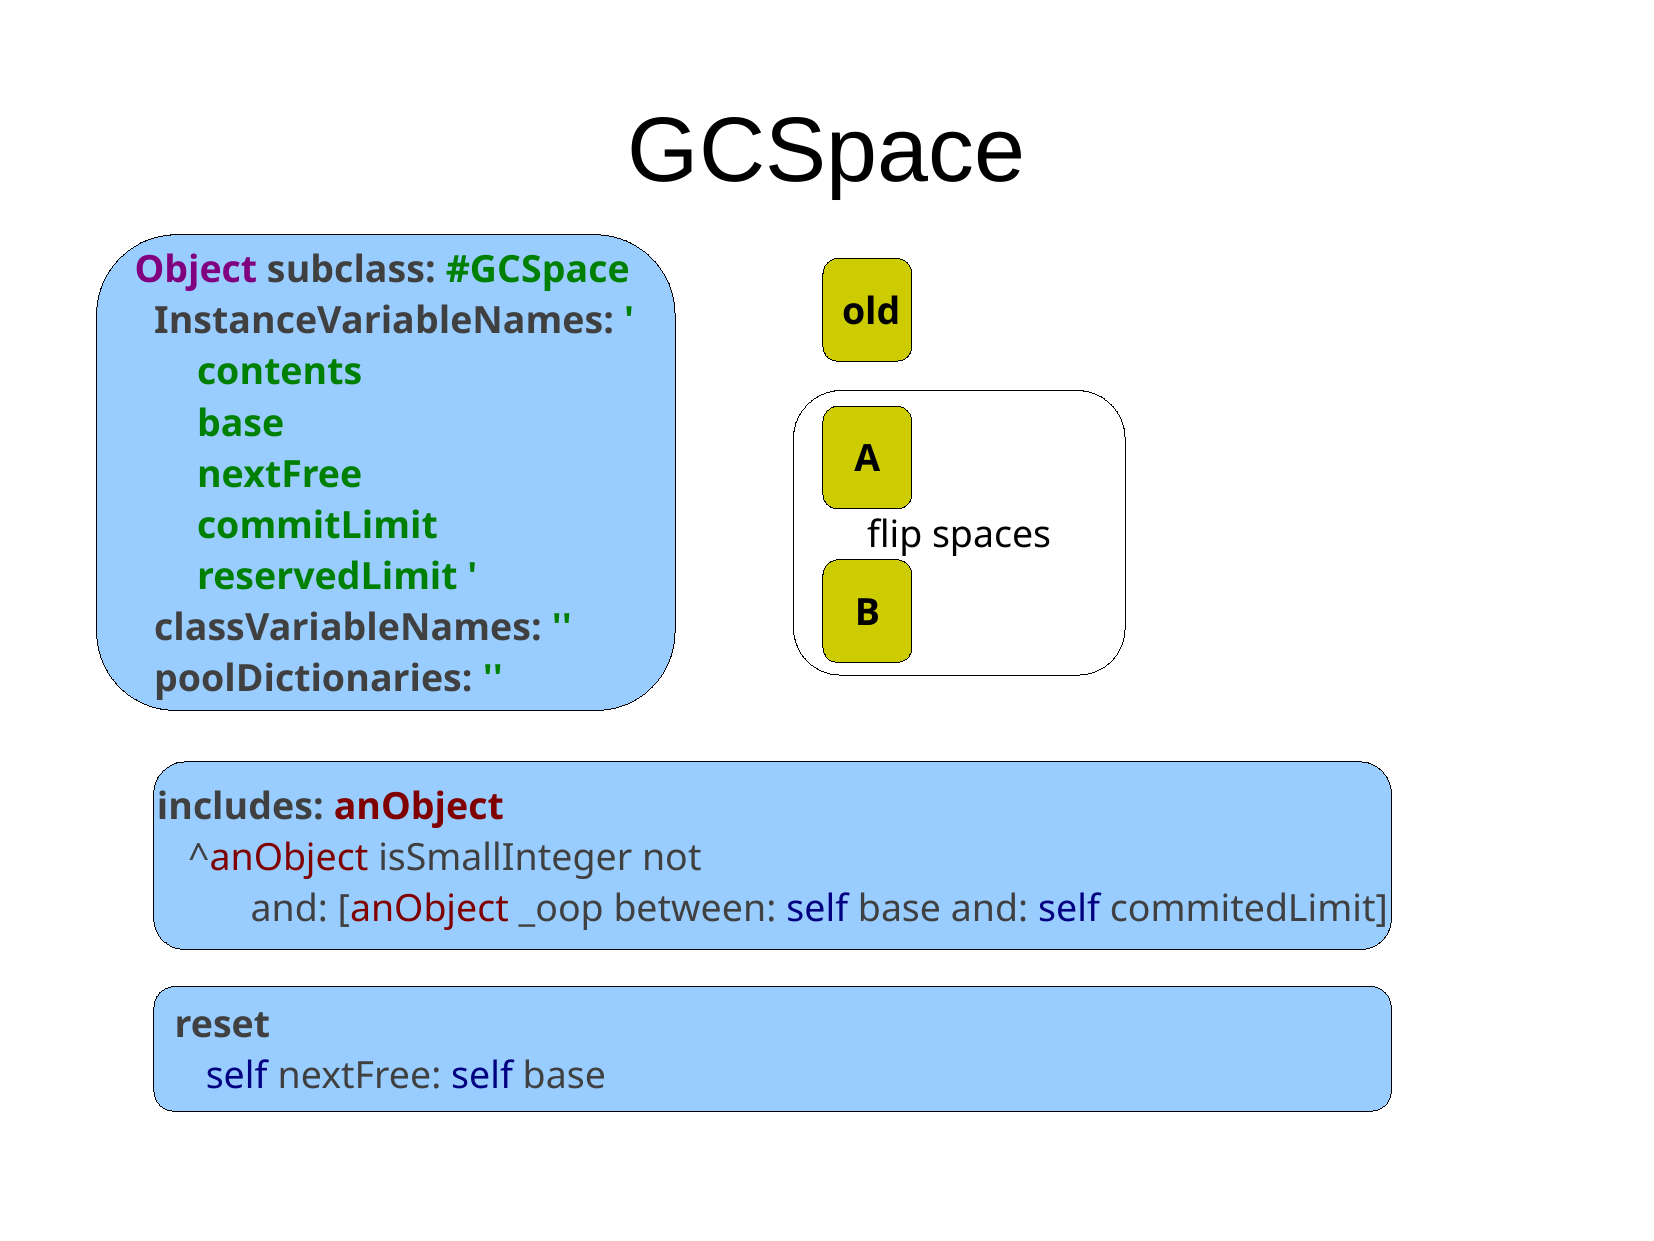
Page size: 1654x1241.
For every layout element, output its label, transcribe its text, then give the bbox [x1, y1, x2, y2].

text_box A [822, 406, 912, 509]
text_box GCSpace [143, 91, 1511, 209]
text_box includes: anObject ^anObject isSmallInteger not and: [anObject _oop between: self base and: self commitedLimit] [153, 761, 1392, 950]
text_box B [822, 559, 912, 663]
text_box old [822, 258, 912, 362]
text_box Object subclass: #GCSpace InstanceVariableNames: ' contents base nextFree commitLimit reservedLimit ' classVariableNames: '' poolDictionaries: '' [96, 234, 676, 711]
text_box flip spaces [793, 390, 1126, 676]
text_box reset self nextFree: self base [153, 986, 1392, 1112]
